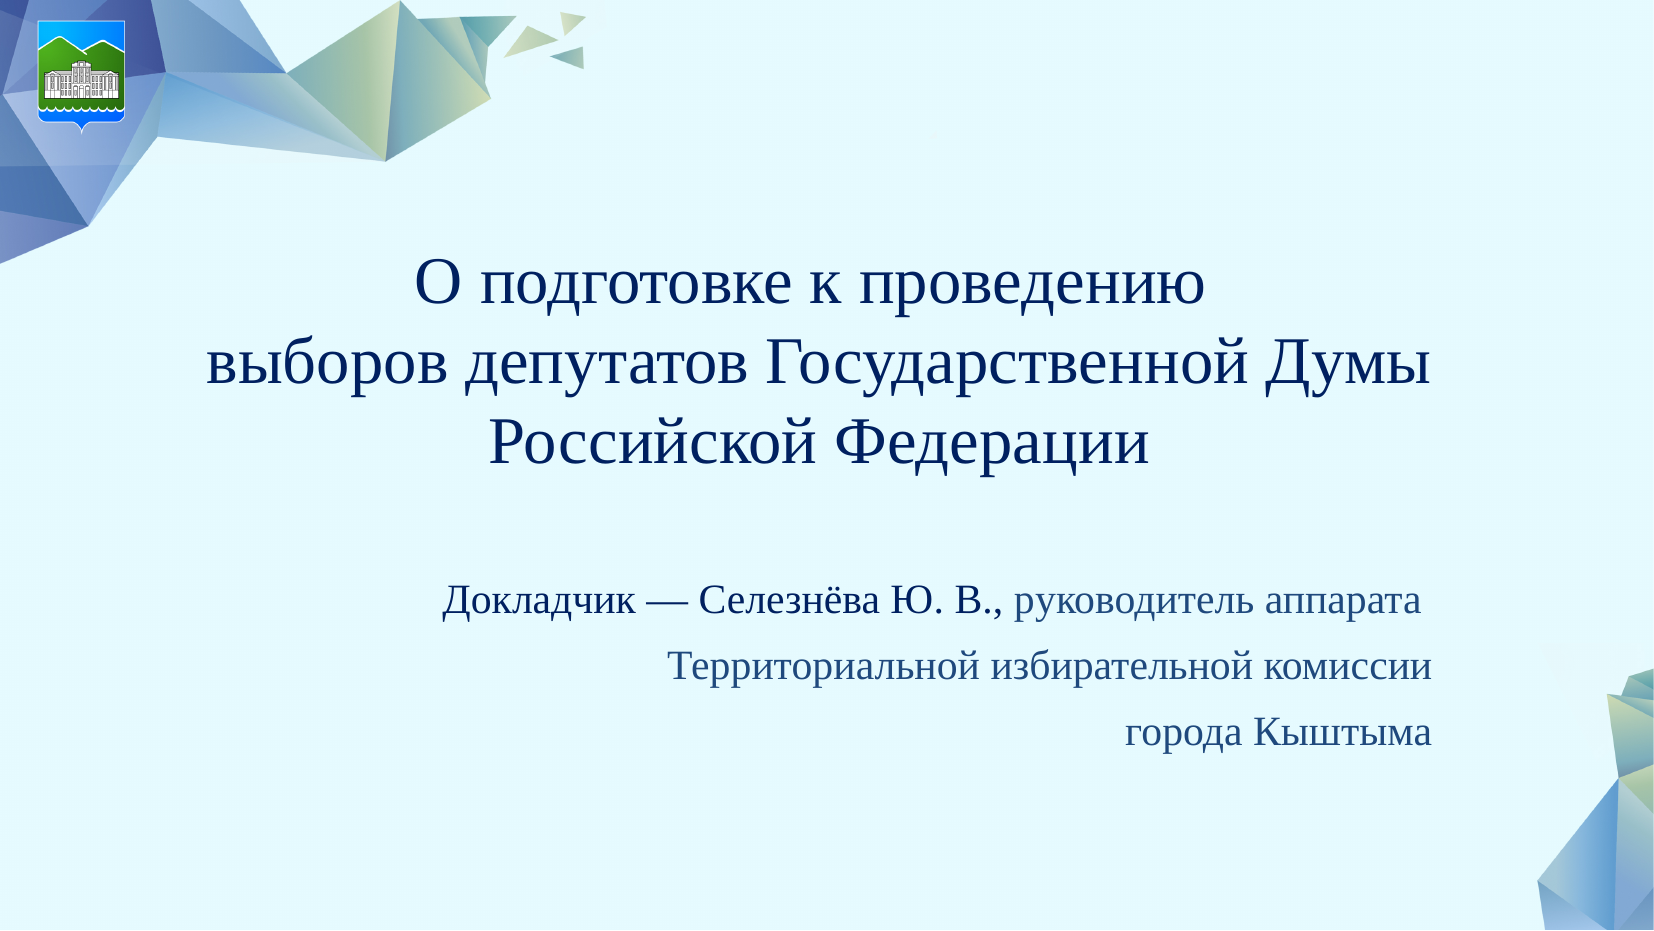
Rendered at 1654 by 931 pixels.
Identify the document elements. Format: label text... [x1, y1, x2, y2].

picture [0, 0, 1654, 931]
subtitle О подготовке к проведению выборов депутатов Государственной Думы Российской Федерации Докладчик — Селезнёва Ю. В., руководитель аппарата Территориальной избирательной комиссии города Кыштыма [206, 236, 1528, 755]
